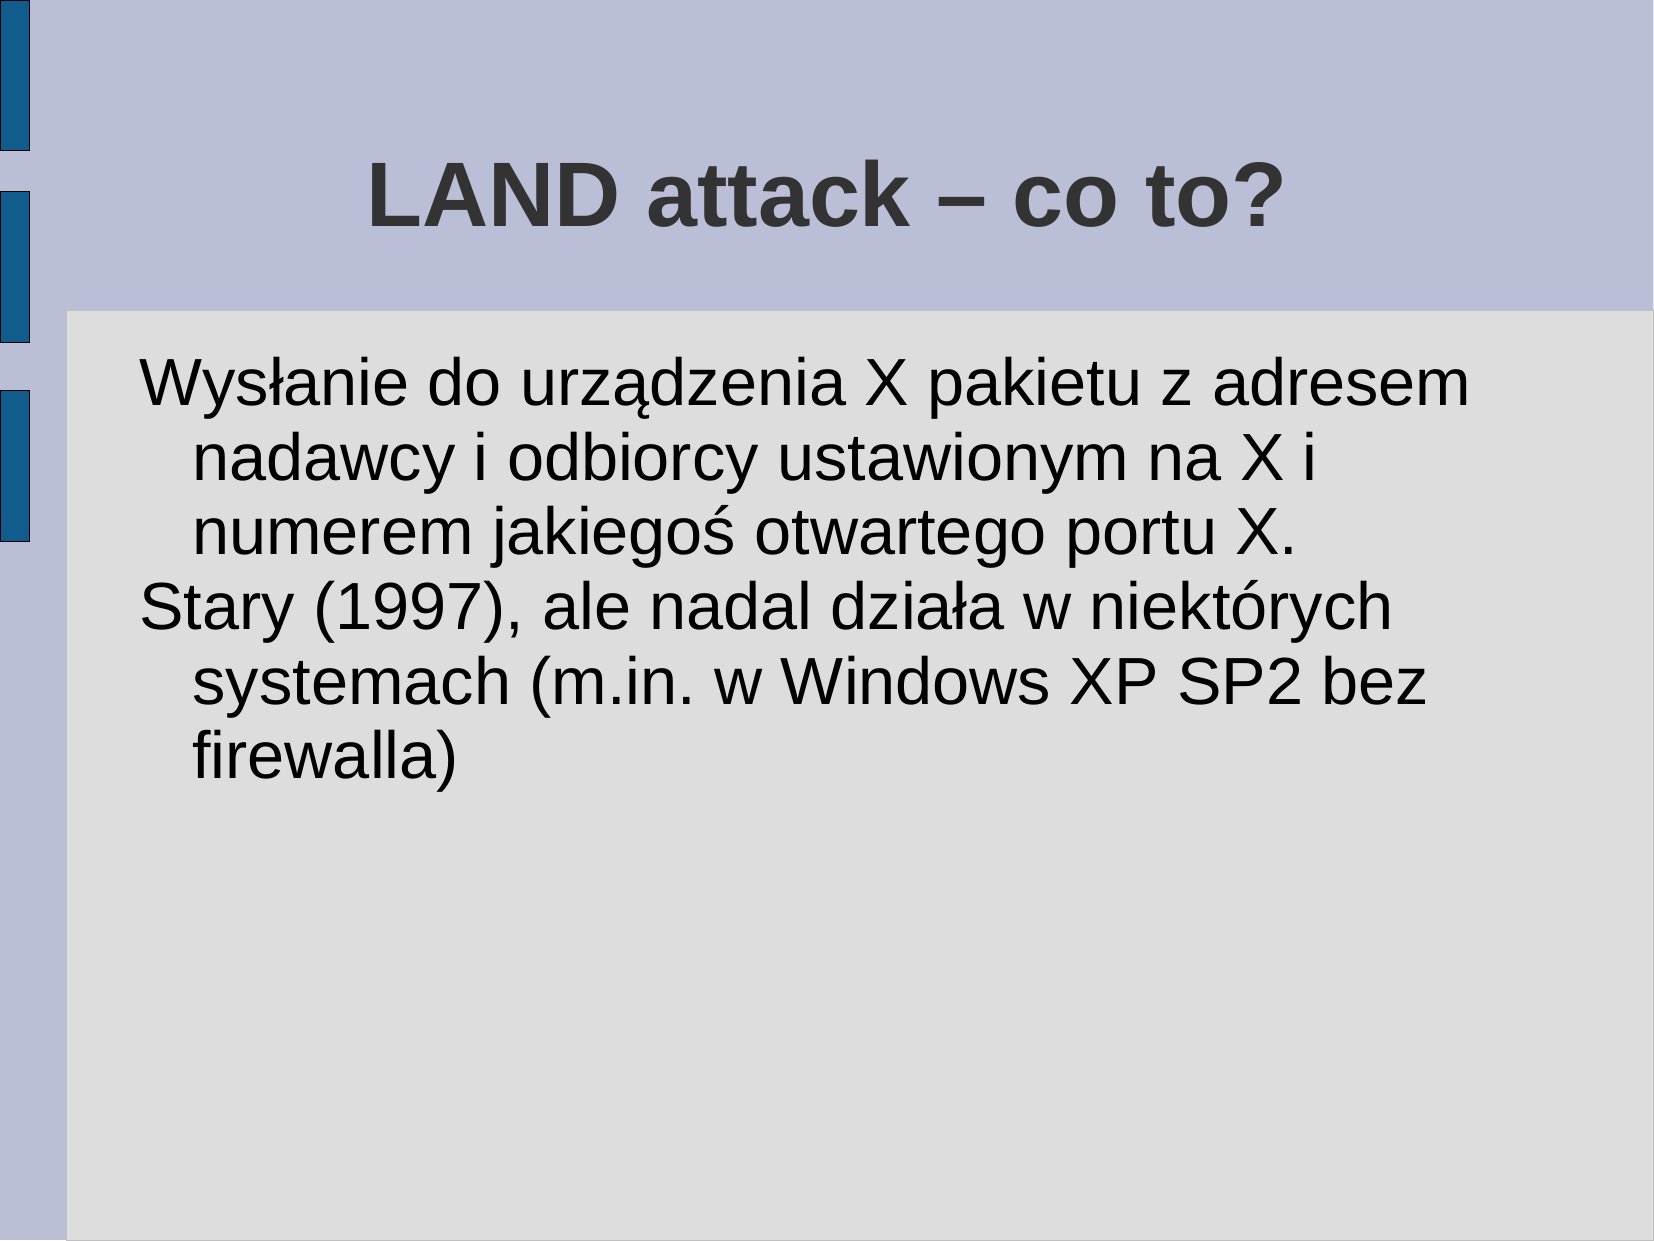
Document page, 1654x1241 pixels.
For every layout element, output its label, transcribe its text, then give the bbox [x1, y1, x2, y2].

title LAND attack – co to? [121, 91, 1534, 299]
list Wysłanie do urządzenia X pakietu z adresem nadawcy i odbiorcy ustawionym na X i numerem jakiegoś otwartego portu X. Stary (1997), ale nadal działa w niektórych systemach (m.in. w Windows XP SP2 bez firewalla) [121, 344, 1534, 1182]
